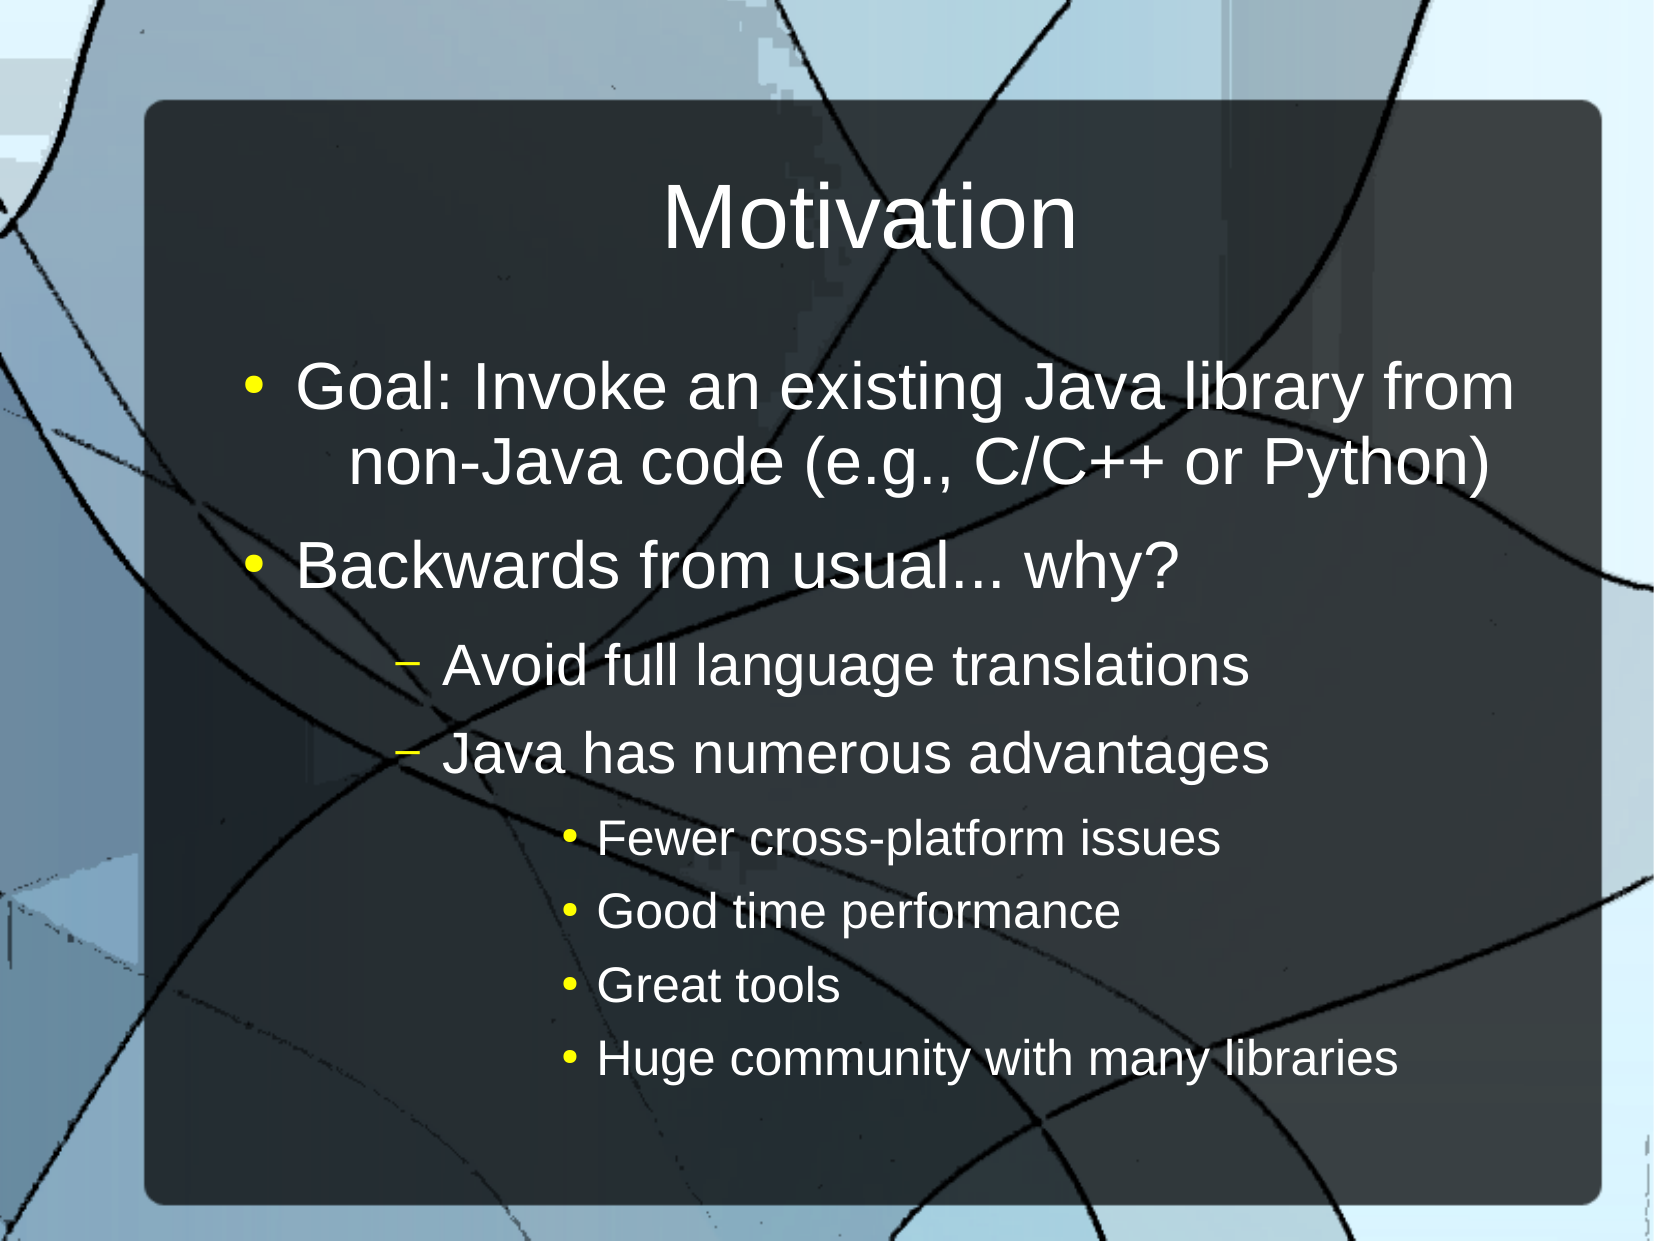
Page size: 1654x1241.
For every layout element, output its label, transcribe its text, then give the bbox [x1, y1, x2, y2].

list Goal: Invoke an existing Java library from non-Java code (e.g., C/C++ or Python) Backwards from usual... why? Avoid full language translations Java has numerous advantages Fewer cross-platform issues Good time performance Great tools Huge community with many libraries [206, 349, 1571, 1168]
picture [0, 0, 1654, 1241]
title Motivation [159, 108, 1583, 325]
